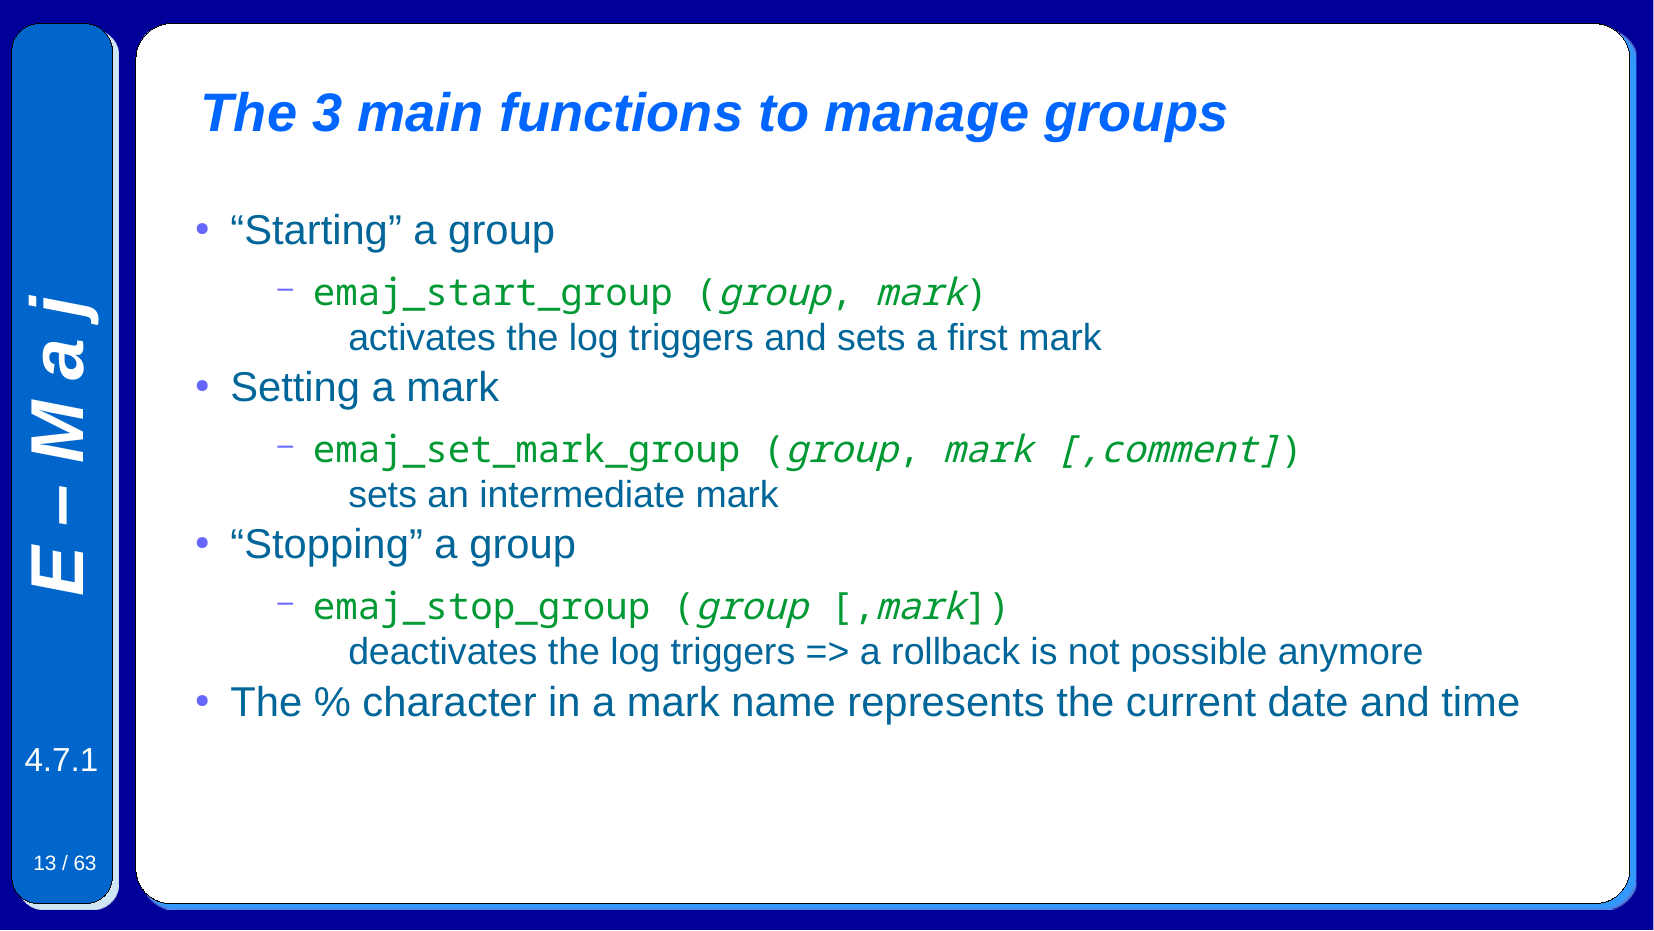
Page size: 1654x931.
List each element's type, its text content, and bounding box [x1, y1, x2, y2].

list “Starting” a group emaj_start_group (group, mark) activates the log triggers and sets a first mark Setting a mark emaj_set_mark_group (group, mark [,comment]) sets an intermediate mark “Stopping” a group emaj_stop_group (group [,mark]) deactivates the log triggers => a rollback is not possible anymore The % character in a mark name represents the current date and time [177, 206, 1587, 854]
title The 3 main functions to manage groups [200, 34, 1575, 191]
